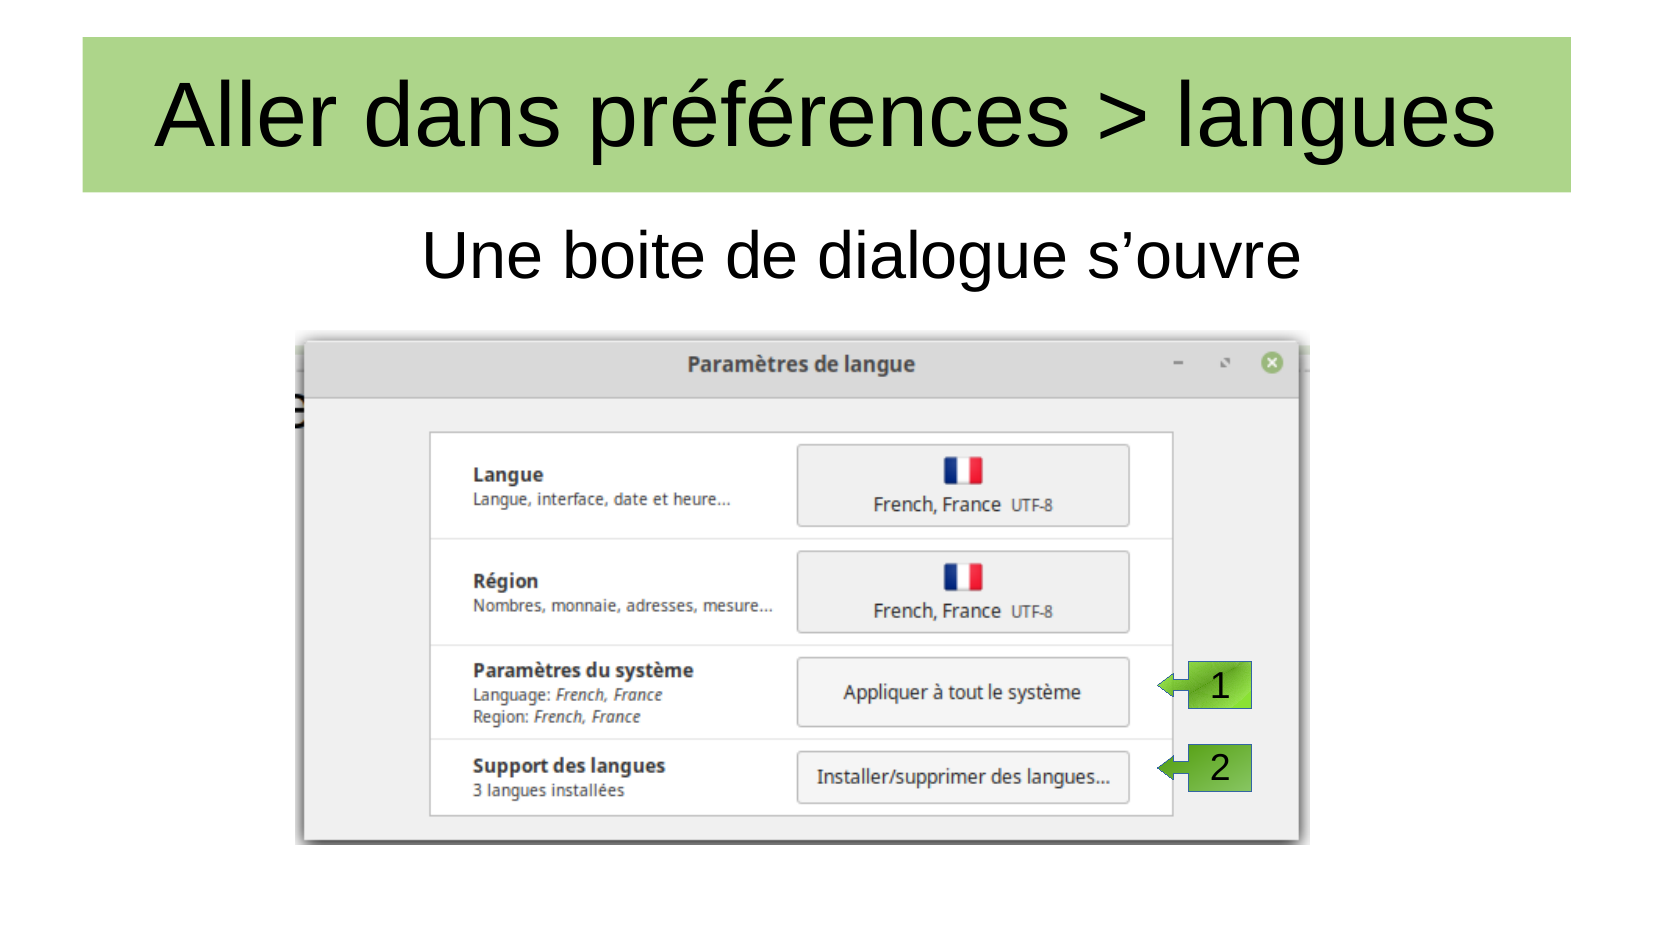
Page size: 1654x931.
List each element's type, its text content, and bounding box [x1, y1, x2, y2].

title Aller dans préférences > langues [82, 37, 1571, 193]
picture [295, 330, 1310, 845]
list Une boite de dialogue s’ouvre [82, 217, 1571, 308]
text_box 2 [1157, 744, 1252, 792]
text_box 1 [1157, 661, 1252, 709]
